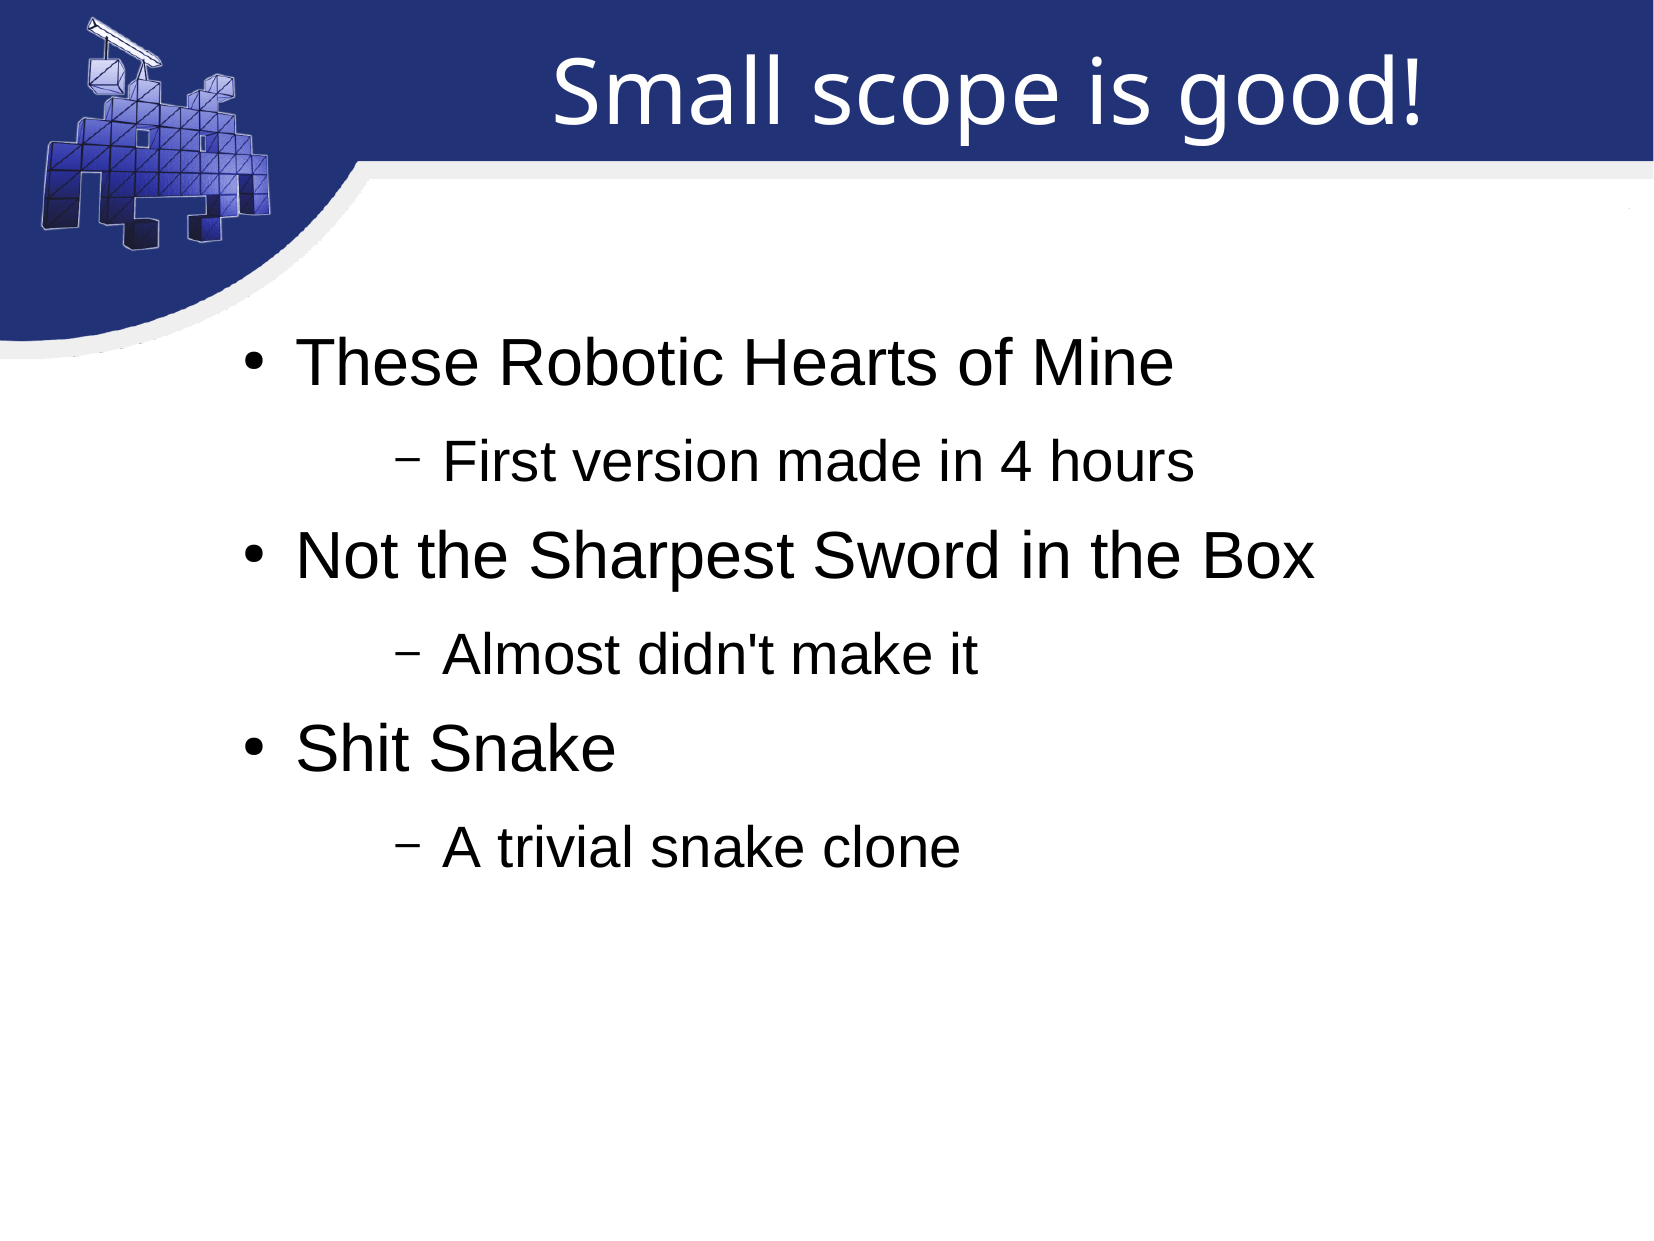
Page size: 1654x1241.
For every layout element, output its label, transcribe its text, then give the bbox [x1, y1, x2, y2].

list These Robotic Hearts of Mine First version made in 4 hours Not the Sharpest Sword in the Box Almost didn't make it Shit Snake A trivial snake clone [206, 324, 1595, 1078]
picture [0, 0, 1654, 443]
title Small scope is good! [354, 35, 1625, 142]
